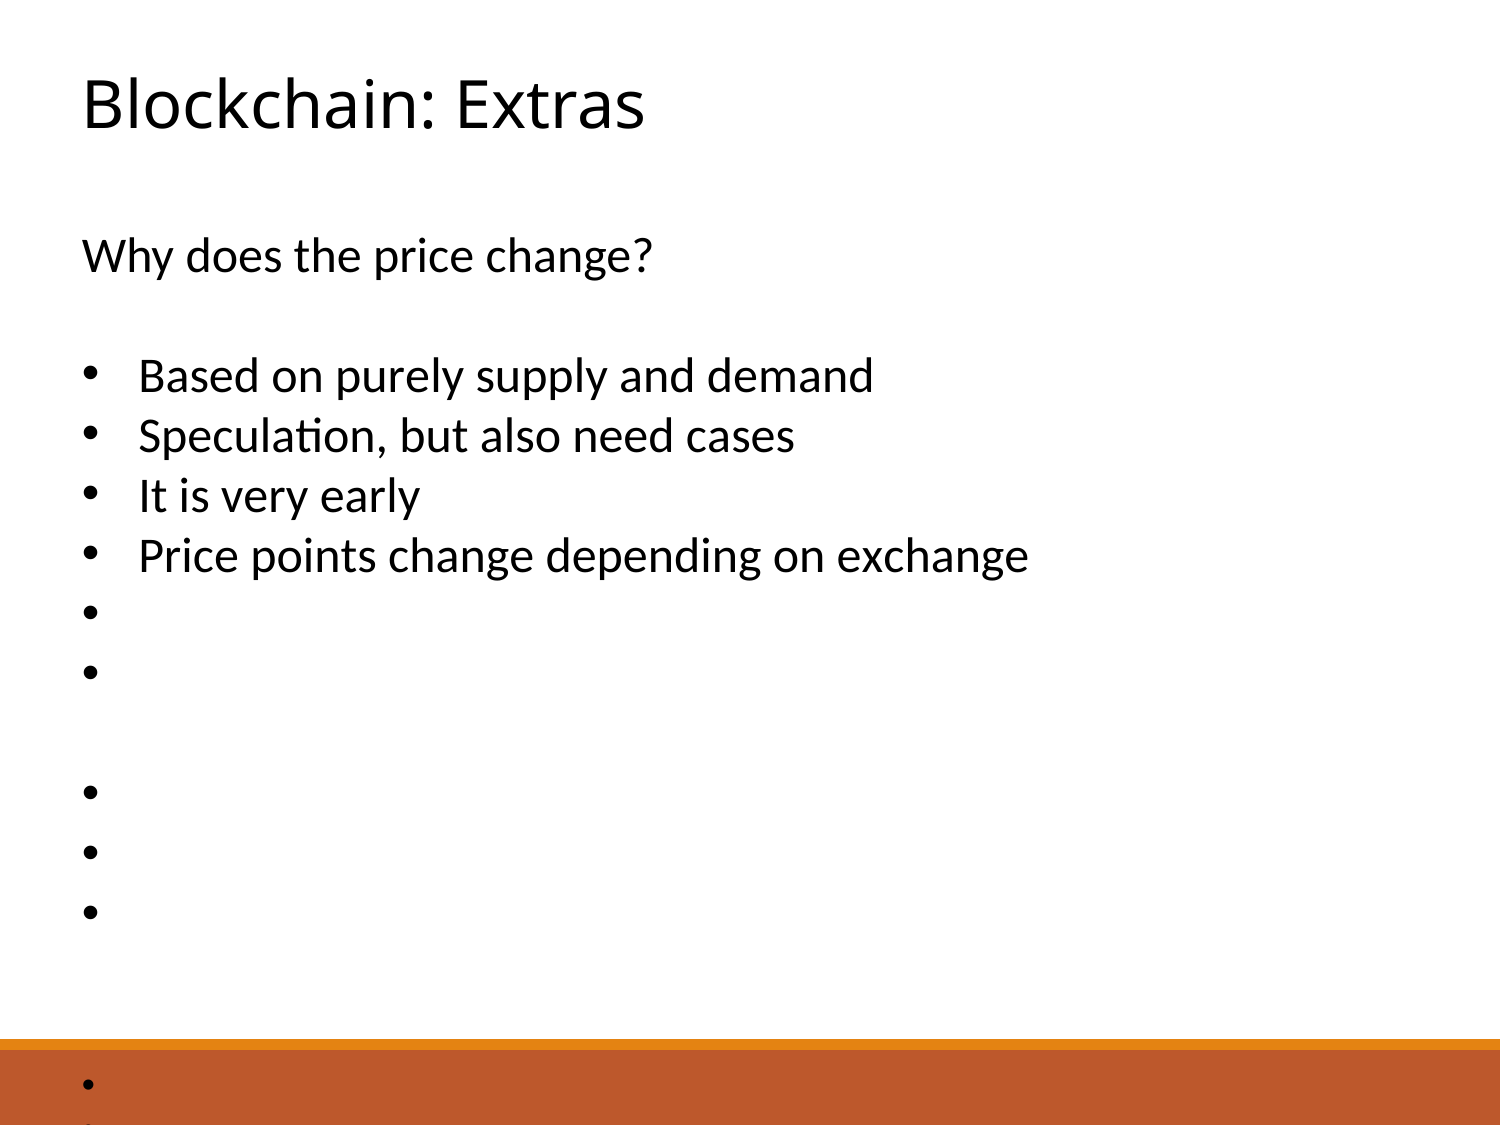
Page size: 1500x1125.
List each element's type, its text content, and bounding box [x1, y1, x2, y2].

text_box Blockchain: Extras [66, 53, 1295, 241]
text_box Why does the price change? Based on purely supply and demand Speculation, but also need cases It is very early Price points change depending on exchange [66, 214, 1136, 1125]
